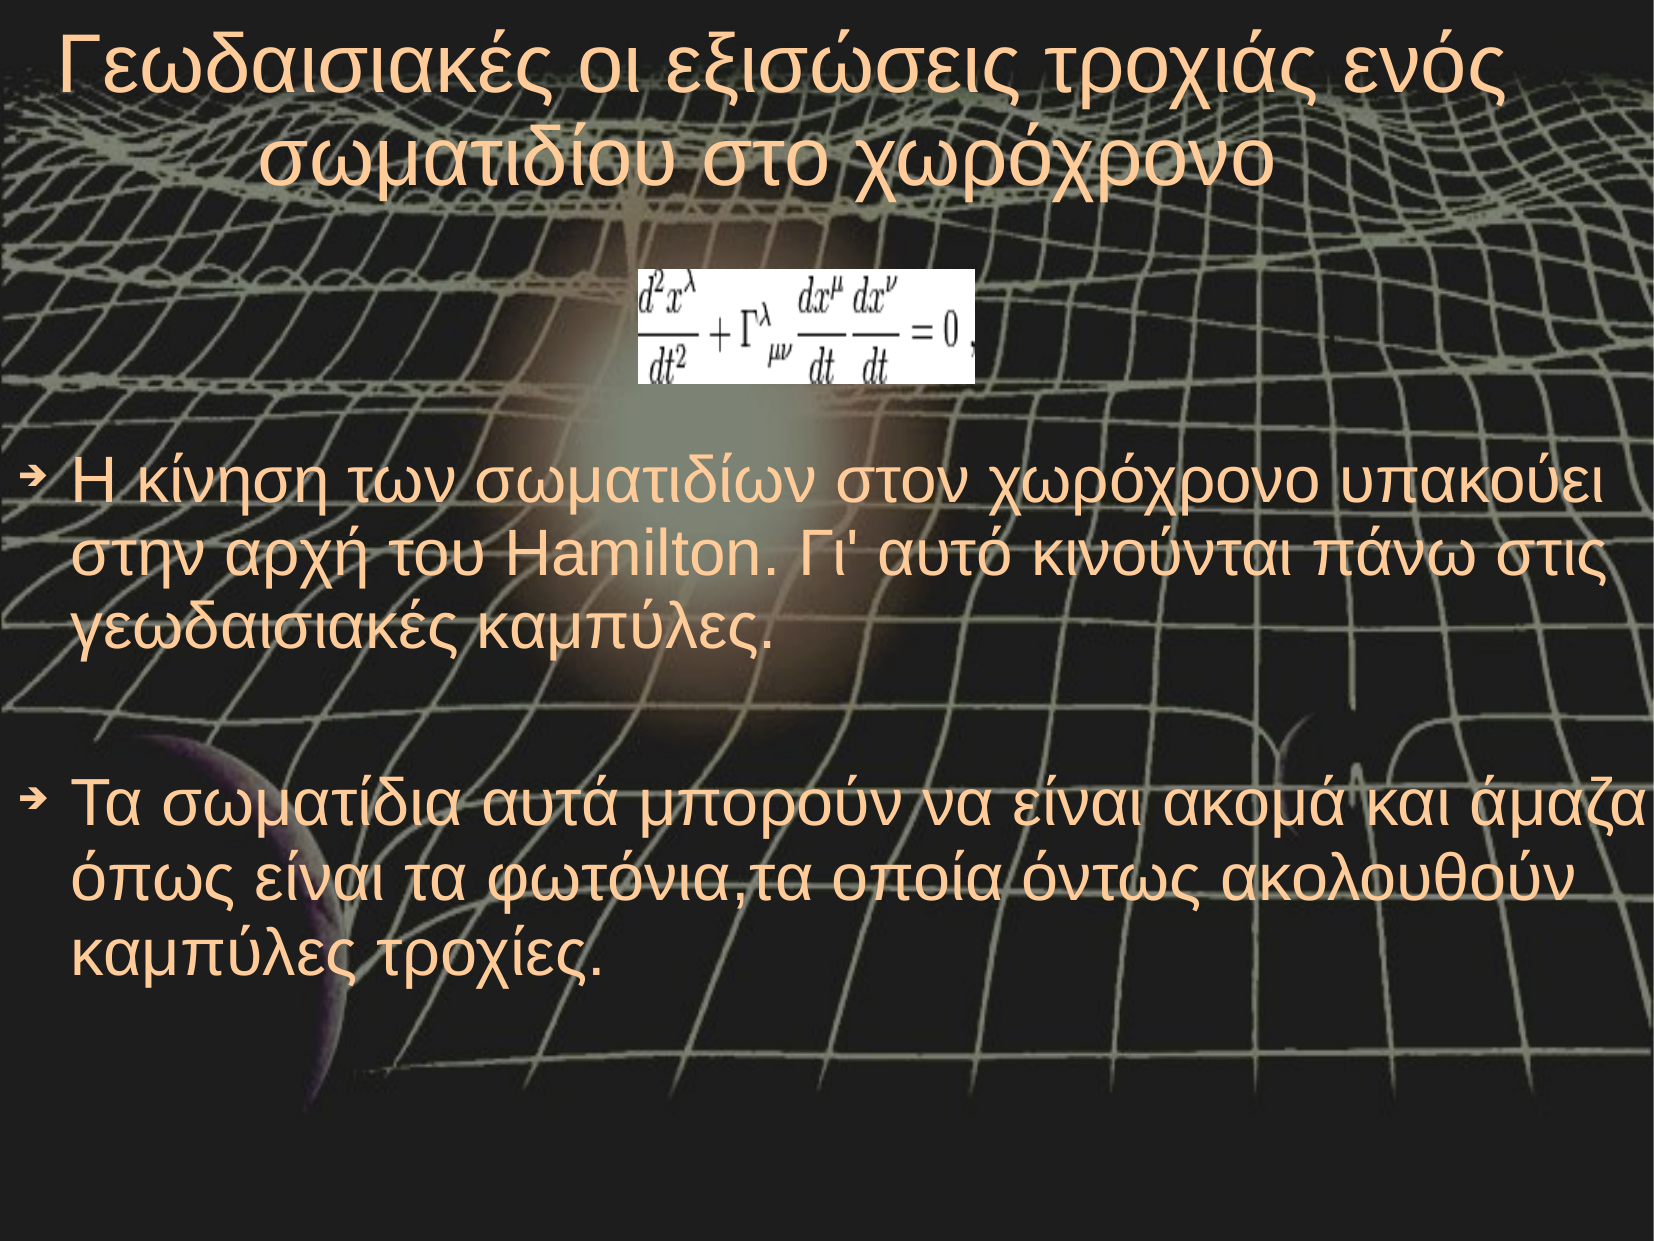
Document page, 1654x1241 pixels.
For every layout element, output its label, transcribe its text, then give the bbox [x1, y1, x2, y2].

title Γεωδαισιακές οι εξισώσεις τροχιάς ενός σωματιδίου στο χωρόχρονο [0, 14, 1536, 207]
picture [0, 0, 1654, 442]
list Η κίνηση των σωματιδίων στον χωρόχρονο υπακούει στην αρχή του Hamilton. Γι' αυτό κινούνται πάνω στις γεωδαισιακές καμπύλες. Τα σωματίδια αυτά μπορούν να είναι ακομά και άμαζα όπως είναι τα φωτόνια,τα οποία όντως ακολουθούν καμπύλες τροχίες. [0, 442, 1654, 1241]
